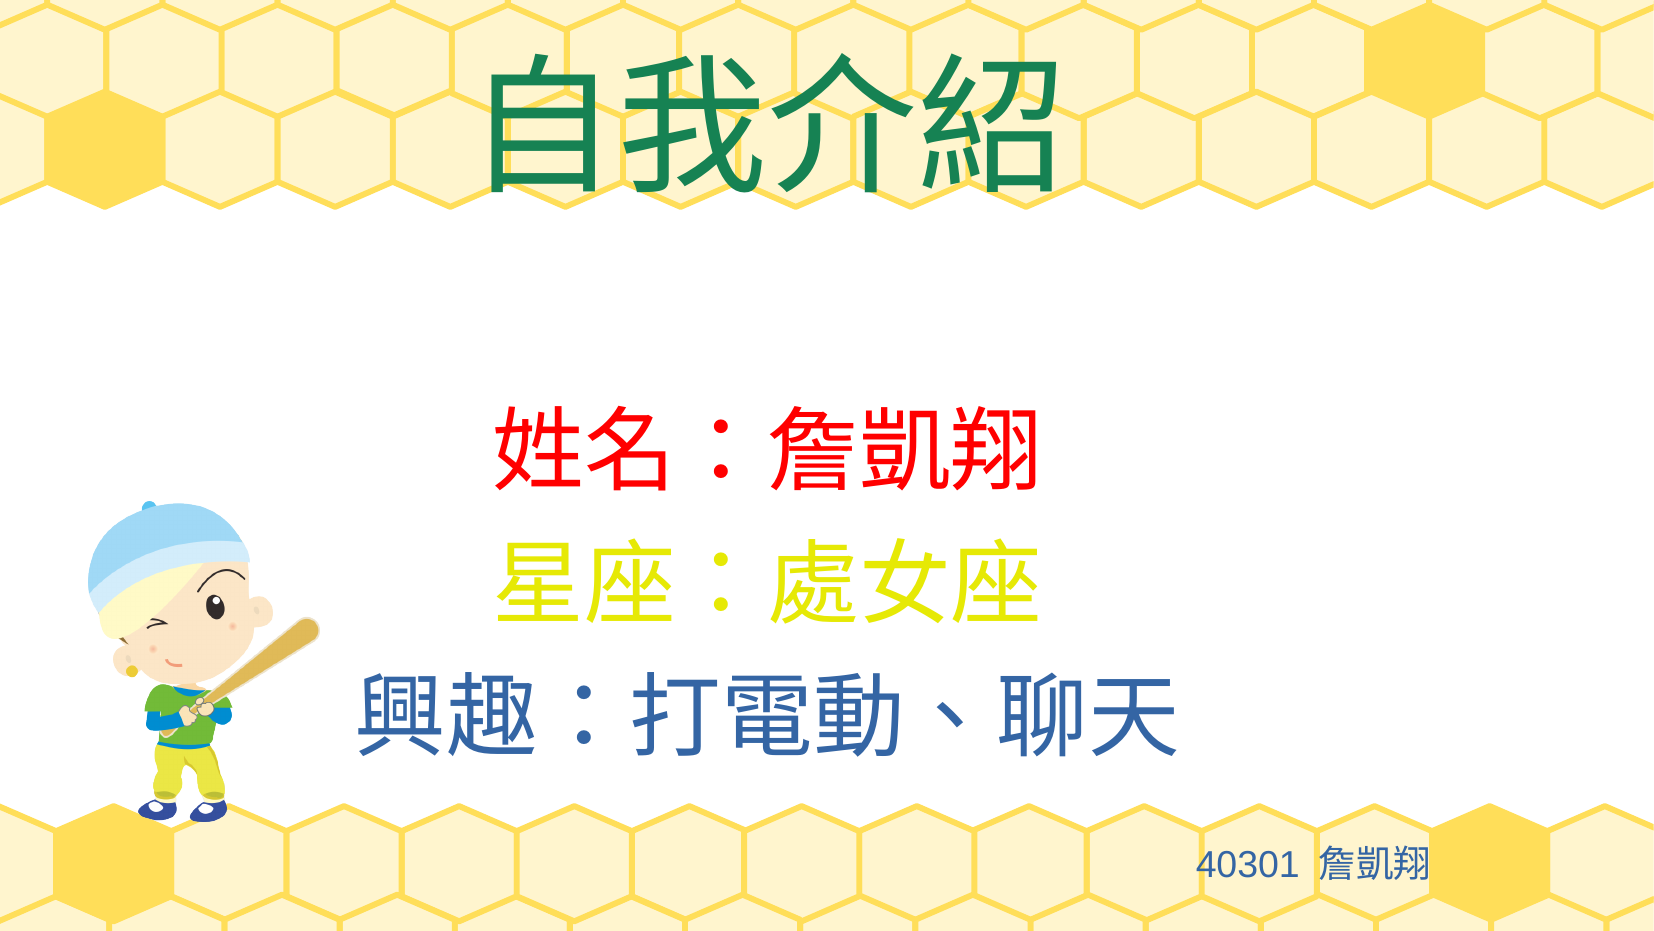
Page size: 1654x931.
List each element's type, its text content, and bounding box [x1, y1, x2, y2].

text_box 40301 詹凱翔 [1181, 826, 1447, 892]
title 自我介紹 [428, 37, 1108, 193]
subtitle 姓名：詹凱翔 星座：處女座 興趣：打電動、聊天 [295, 324, 1241, 829]
picture [88, 501, 320, 822]
